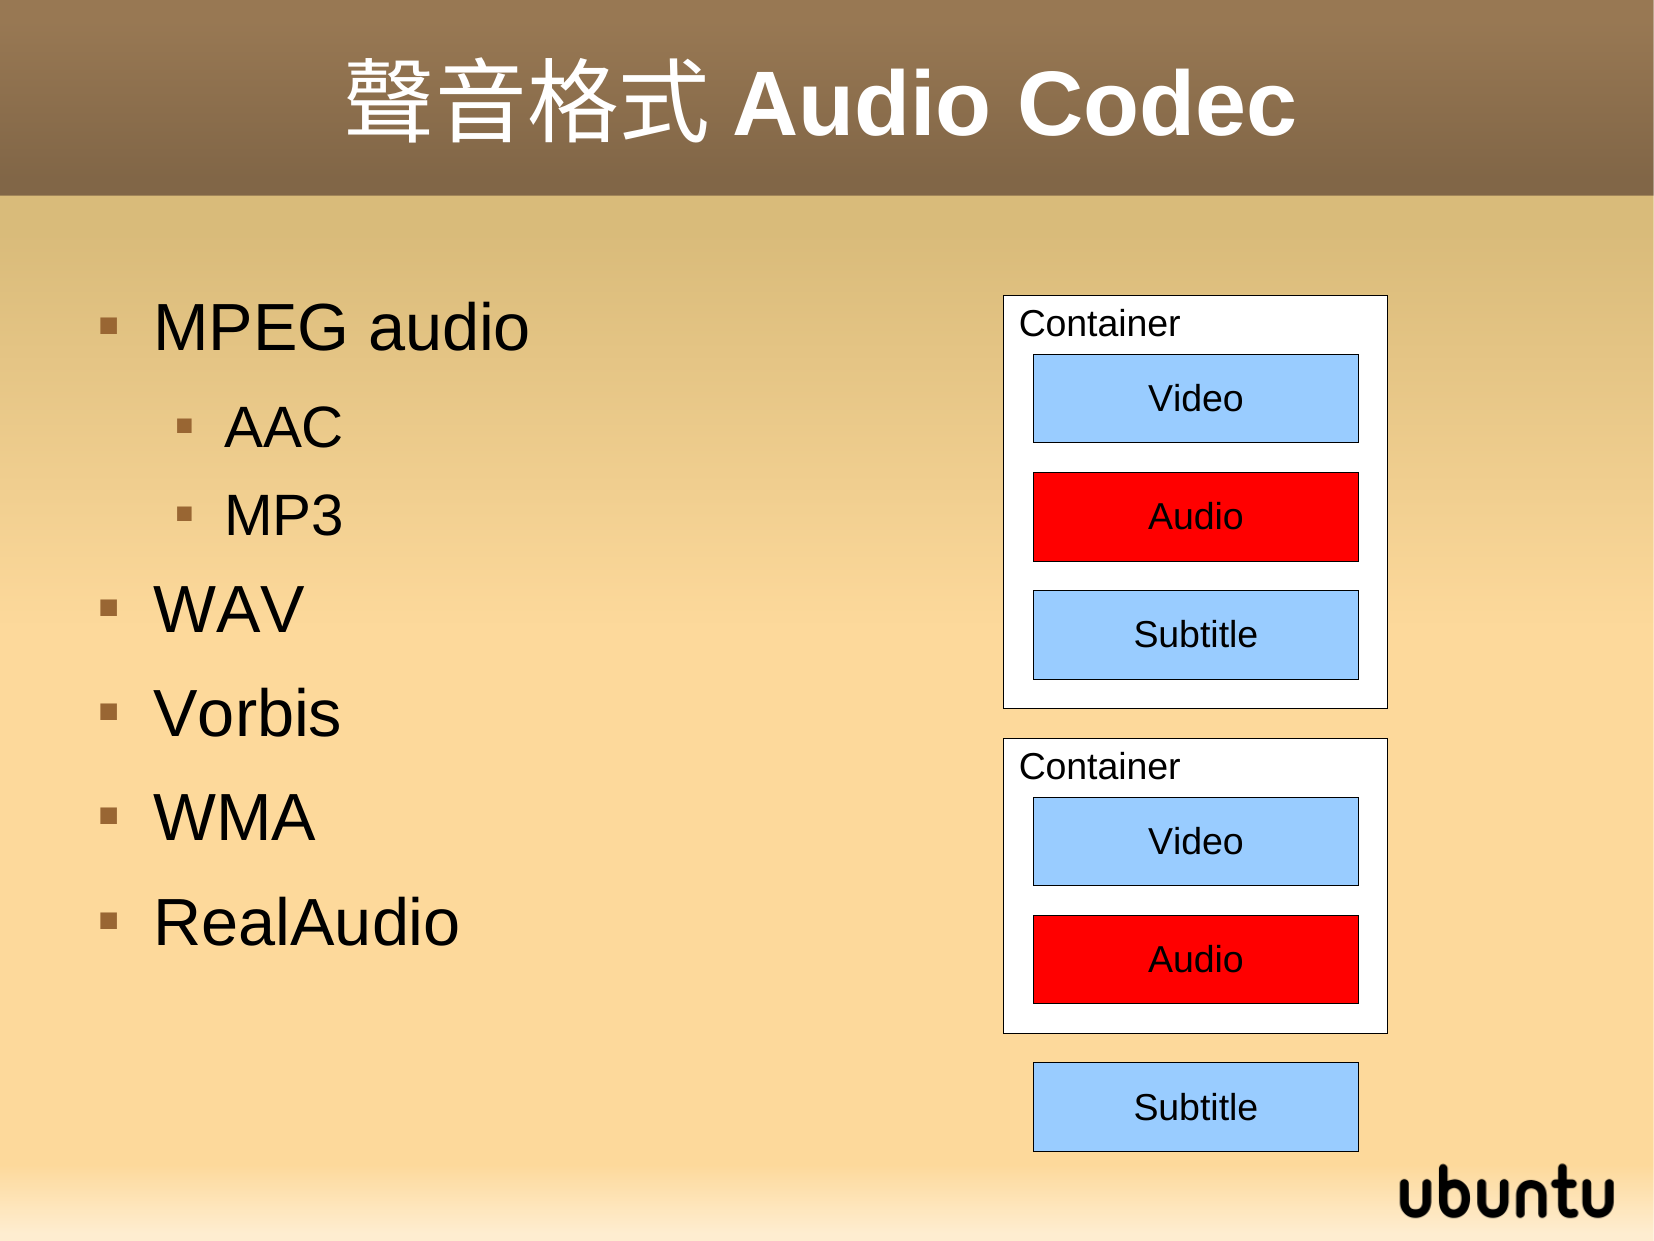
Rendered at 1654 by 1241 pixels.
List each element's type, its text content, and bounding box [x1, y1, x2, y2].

title 聲音格式Audio Codec [76, 0, 1565, 208]
text_box Container [1003, 738, 1388, 1034]
text_box Audio [1033, 472, 1359, 562]
list MPEG audio AAC MP3 WAV Vorbis WMA RealAudio [82, 290, 809, 1109]
text_box Container [1003, 295, 1388, 709]
text_box Video [1033, 797, 1359, 886]
text_box Subtitle [1033, 590, 1359, 680]
text_box Audio [1033, 915, 1359, 1004]
text_box Subtitle [1033, 1062, 1359, 1152]
text_box Video [1033, 354, 1359, 443]
picture [0, 0, 1654, 1241]
